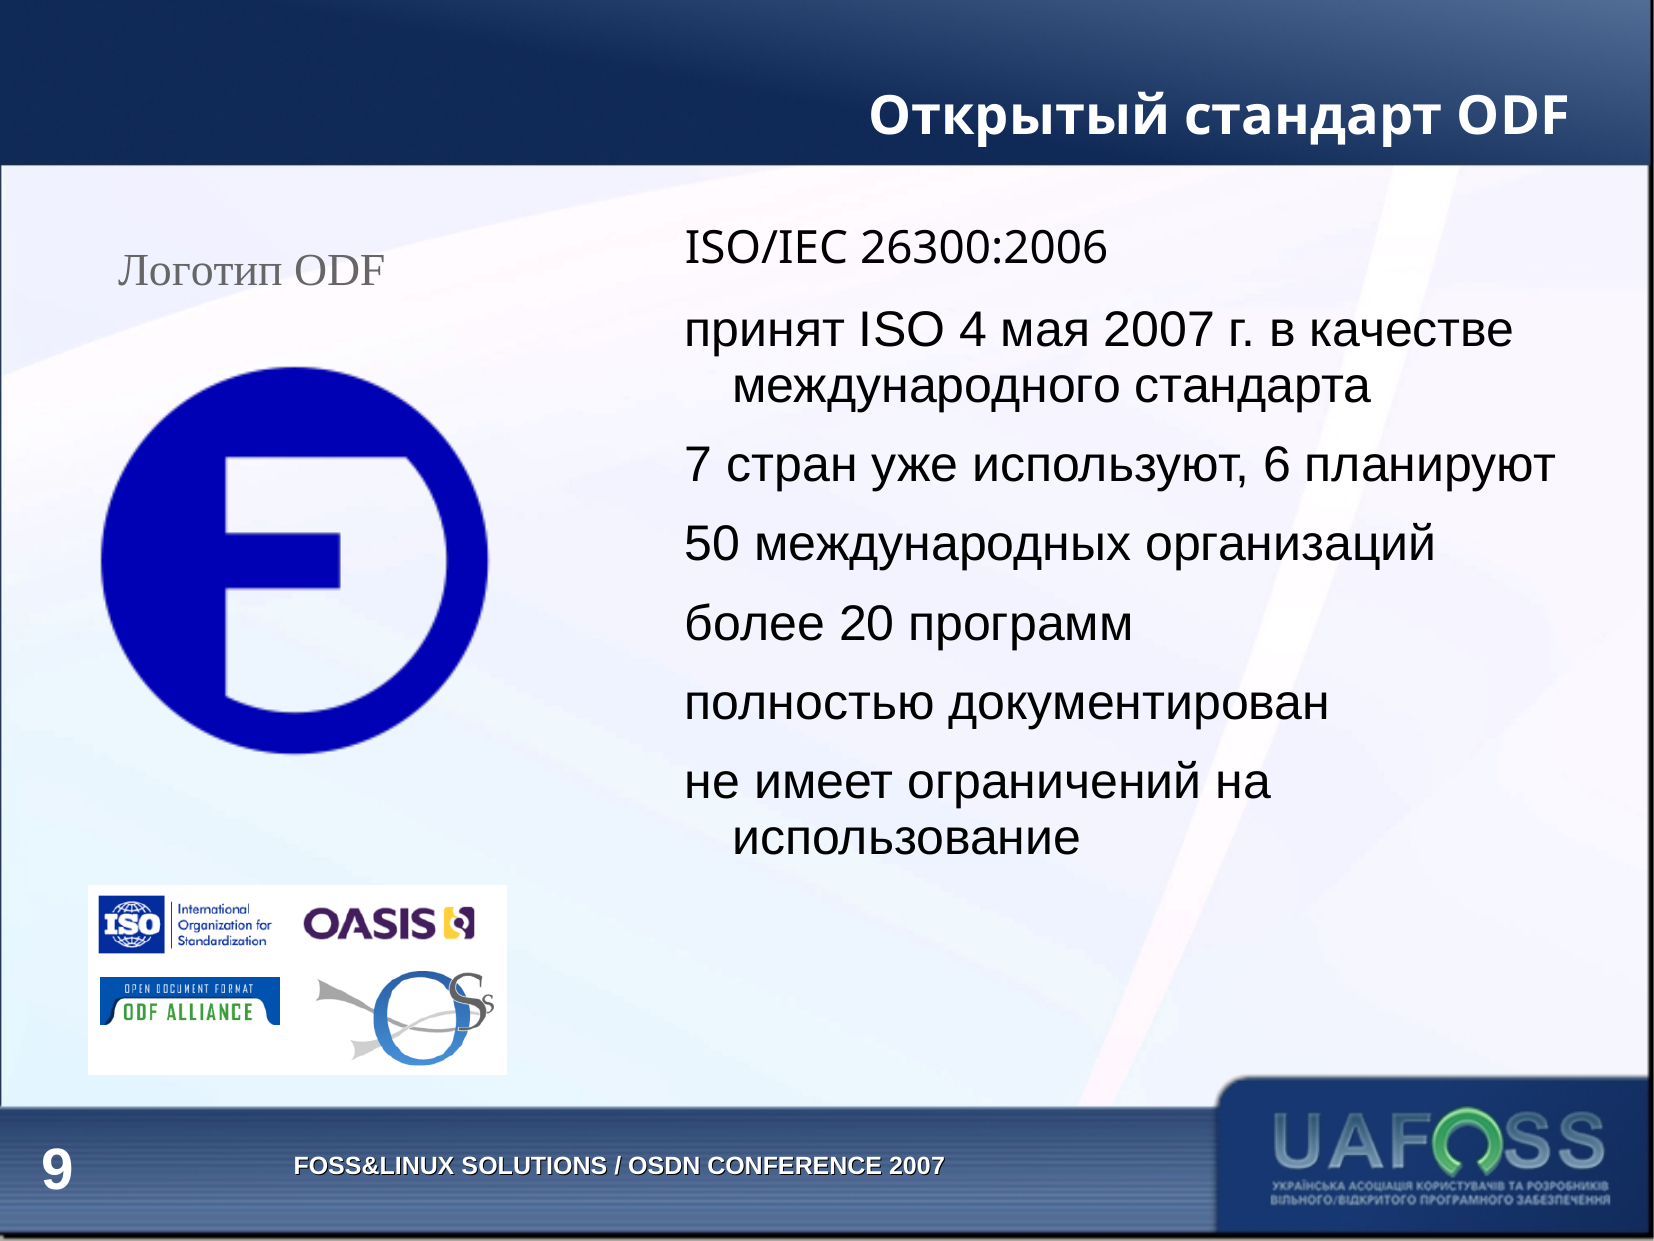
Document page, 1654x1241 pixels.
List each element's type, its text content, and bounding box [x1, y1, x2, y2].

picture [0, 0, 1654, 1241]
title Открытый стандарт ODF [82, 49, 1571, 178]
text_box Логотип ODF [118, 244, 381, 296]
text_box FOSS&LINUX SOLUTIONS / OSDN CONFERENCE 2007 [293, 1151, 932, 1180]
list ISO/IEC 26300:2006 принят ISO 4 мая 2007 г. в качестве международного стандарта 7 стран уже используют, 6 планируют 50 международных организаций более 20 программ полностью документирован не имеет ограничений на использование [590, 214, 1572, 1034]
text_box 9 [29, 1136, 323, 1202]
